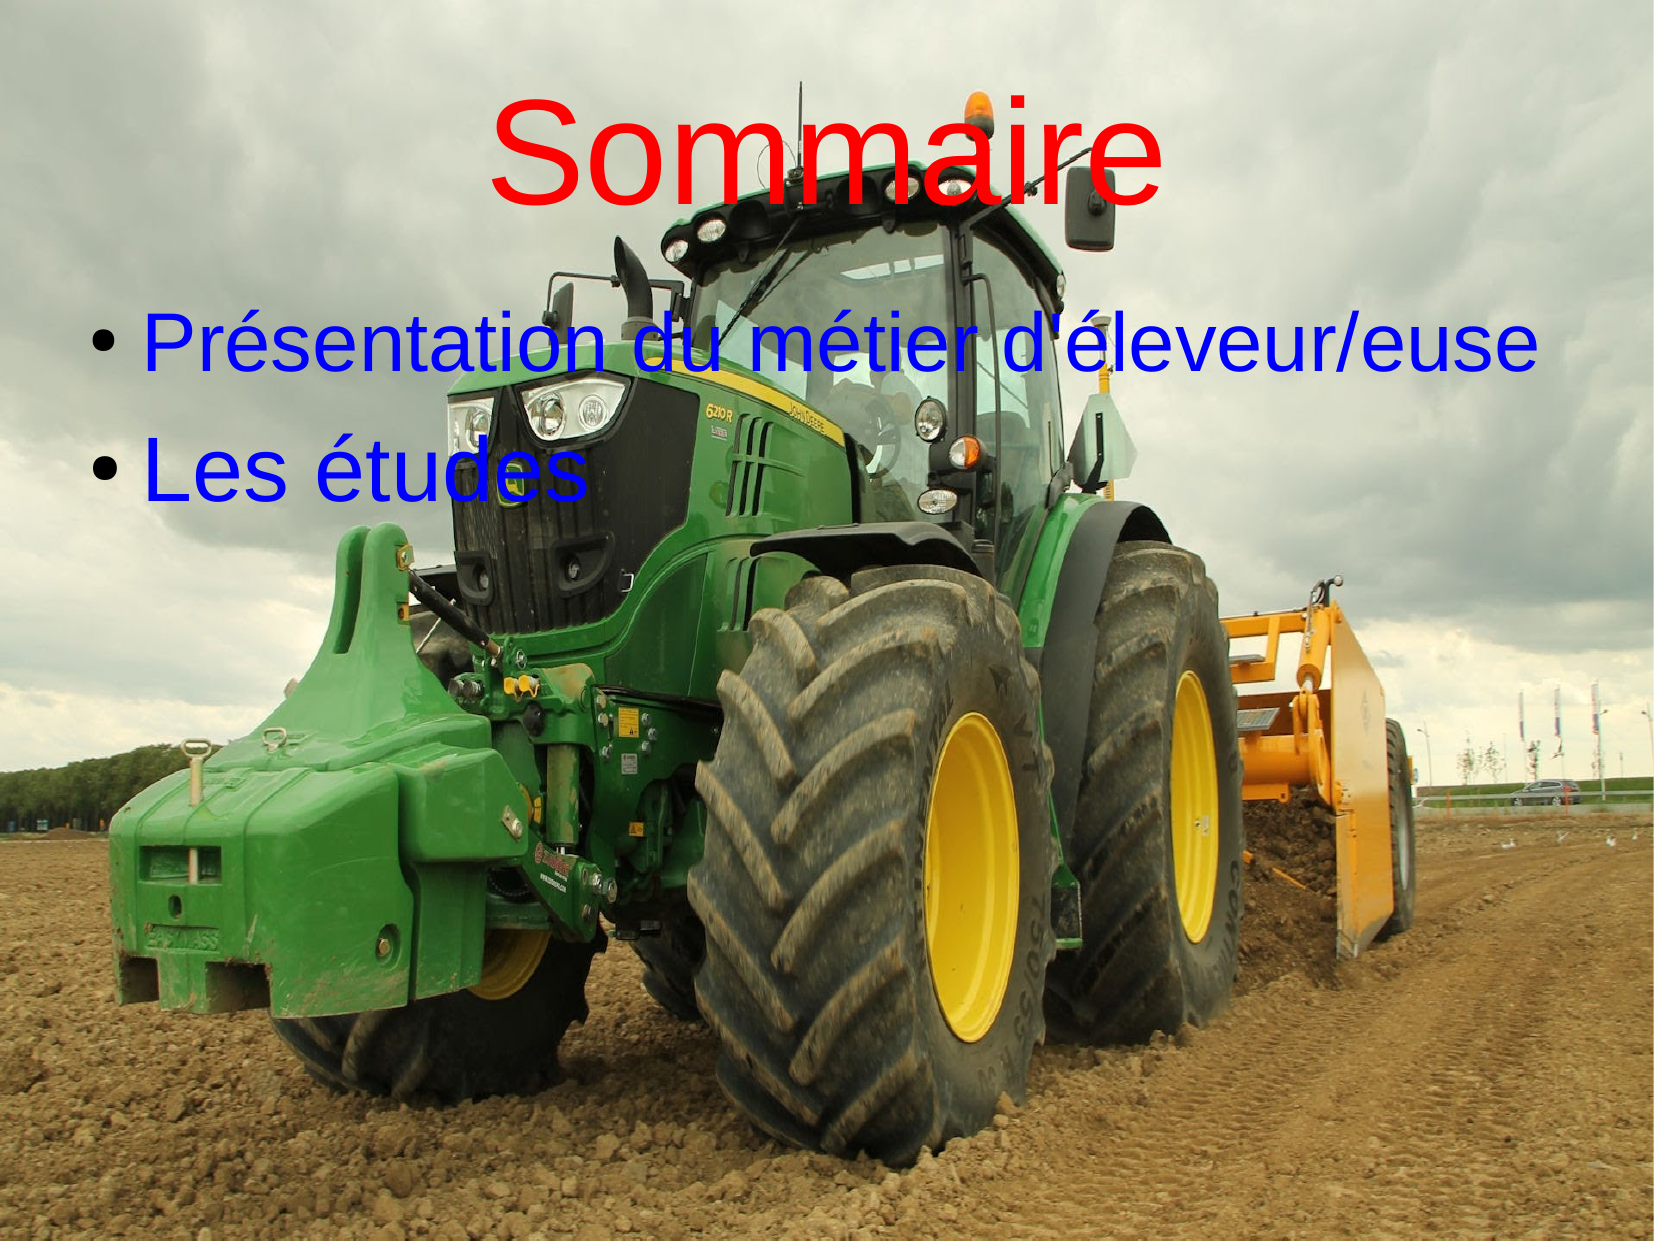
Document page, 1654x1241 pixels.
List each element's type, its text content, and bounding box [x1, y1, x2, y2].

picture [0, 0, 1654, 1241]
list Présentation du métier d'éleveur/euse Les études [70, 296, 1559, 1016]
title Sommaire [82, 49, 1571, 257]
